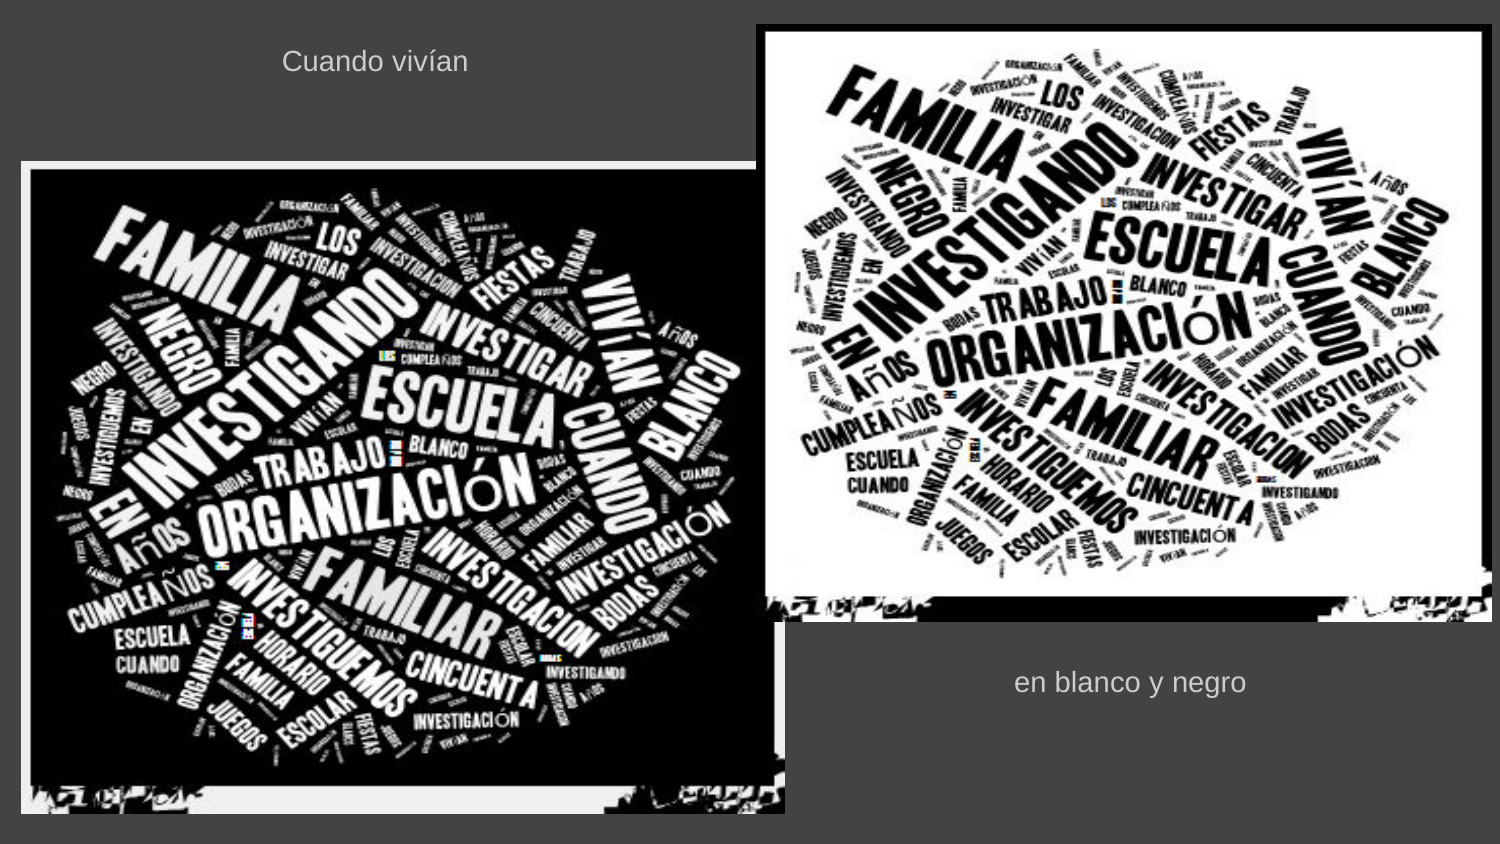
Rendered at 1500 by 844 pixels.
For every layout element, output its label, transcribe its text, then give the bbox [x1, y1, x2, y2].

picture [21, 24, 1492, 814]
text_box Cuando vivían [21, 34, 730, 143]
text_box en blanco y negro [791, 655, 1471, 787]
